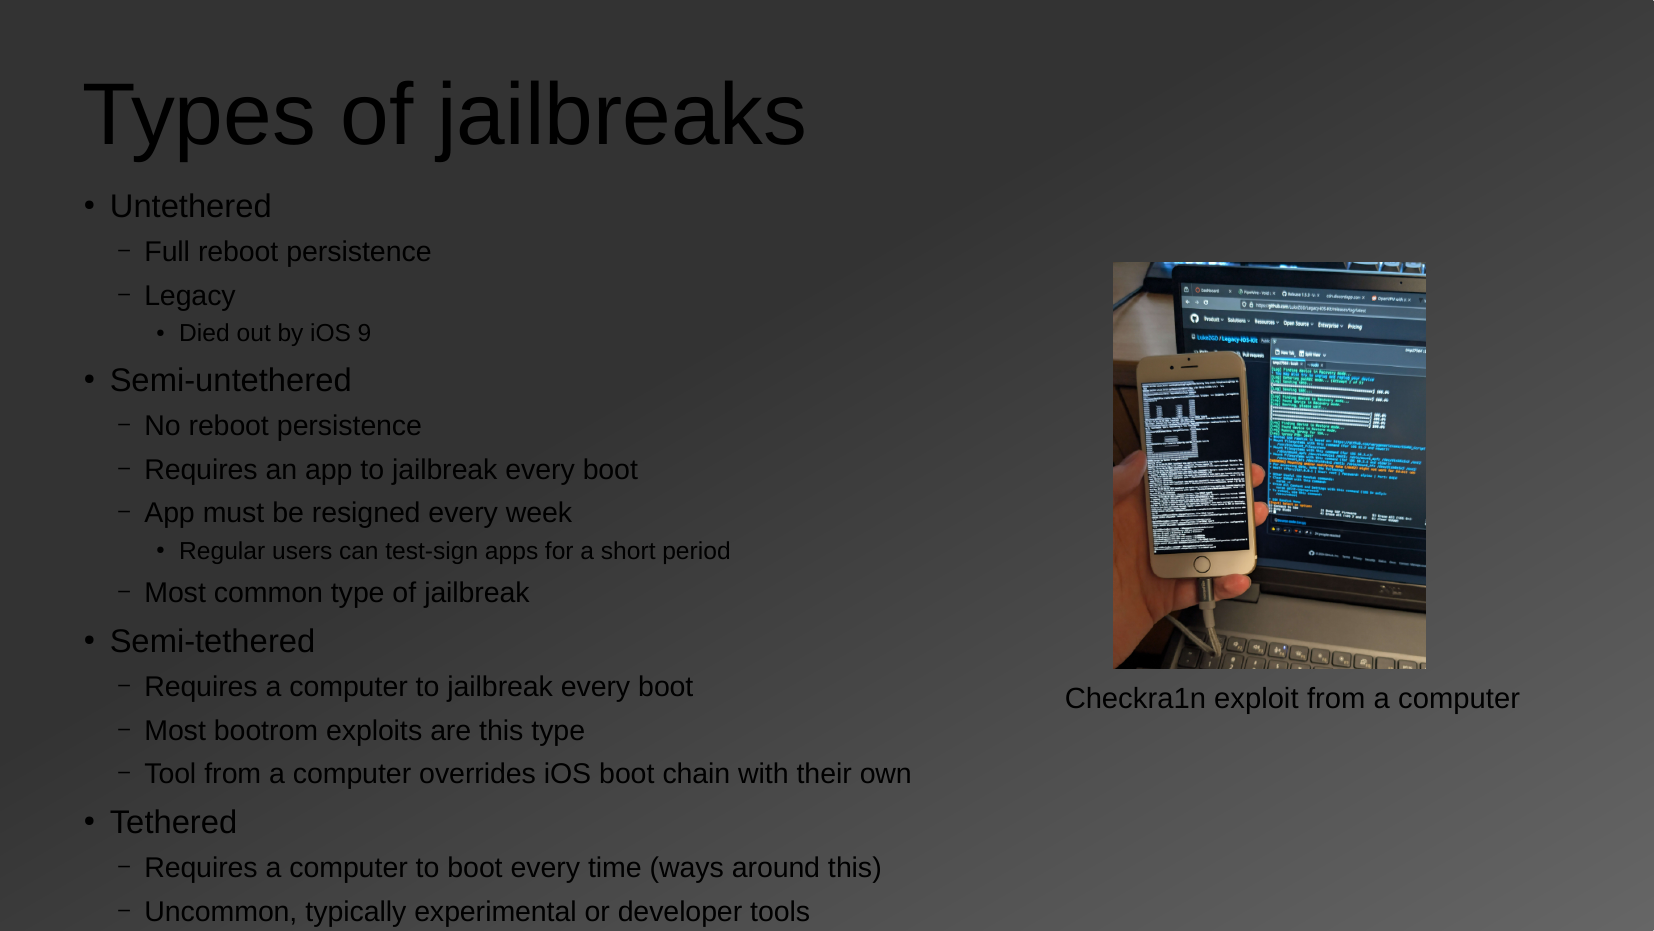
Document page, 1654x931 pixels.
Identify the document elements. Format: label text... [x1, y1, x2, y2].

text_box Checkra1n exploit from a computer [1050, 675, 1576, 774]
list Untethered Full reboot persistence Legacy Died out by iOS 9 Semi-untethered No reboot persistence Requires an app to jailbreak every boot App must be resigned every week Regular users can test-sign apps for a short period Most common type of jailbreak Semi-tethered Requires a computer to jailbreak every boot Most bootrom exploits are this type Tool from a computer overrides iOS boot chain with their own Tethered Requires a computer to boot every time (ways around this) Uncommon, typically experimental or developer tools [75, 187, 1564, 931]
title Types of jailbreaks [82, 37, 1571, 193]
picture [1113, 262, 1426, 669]
